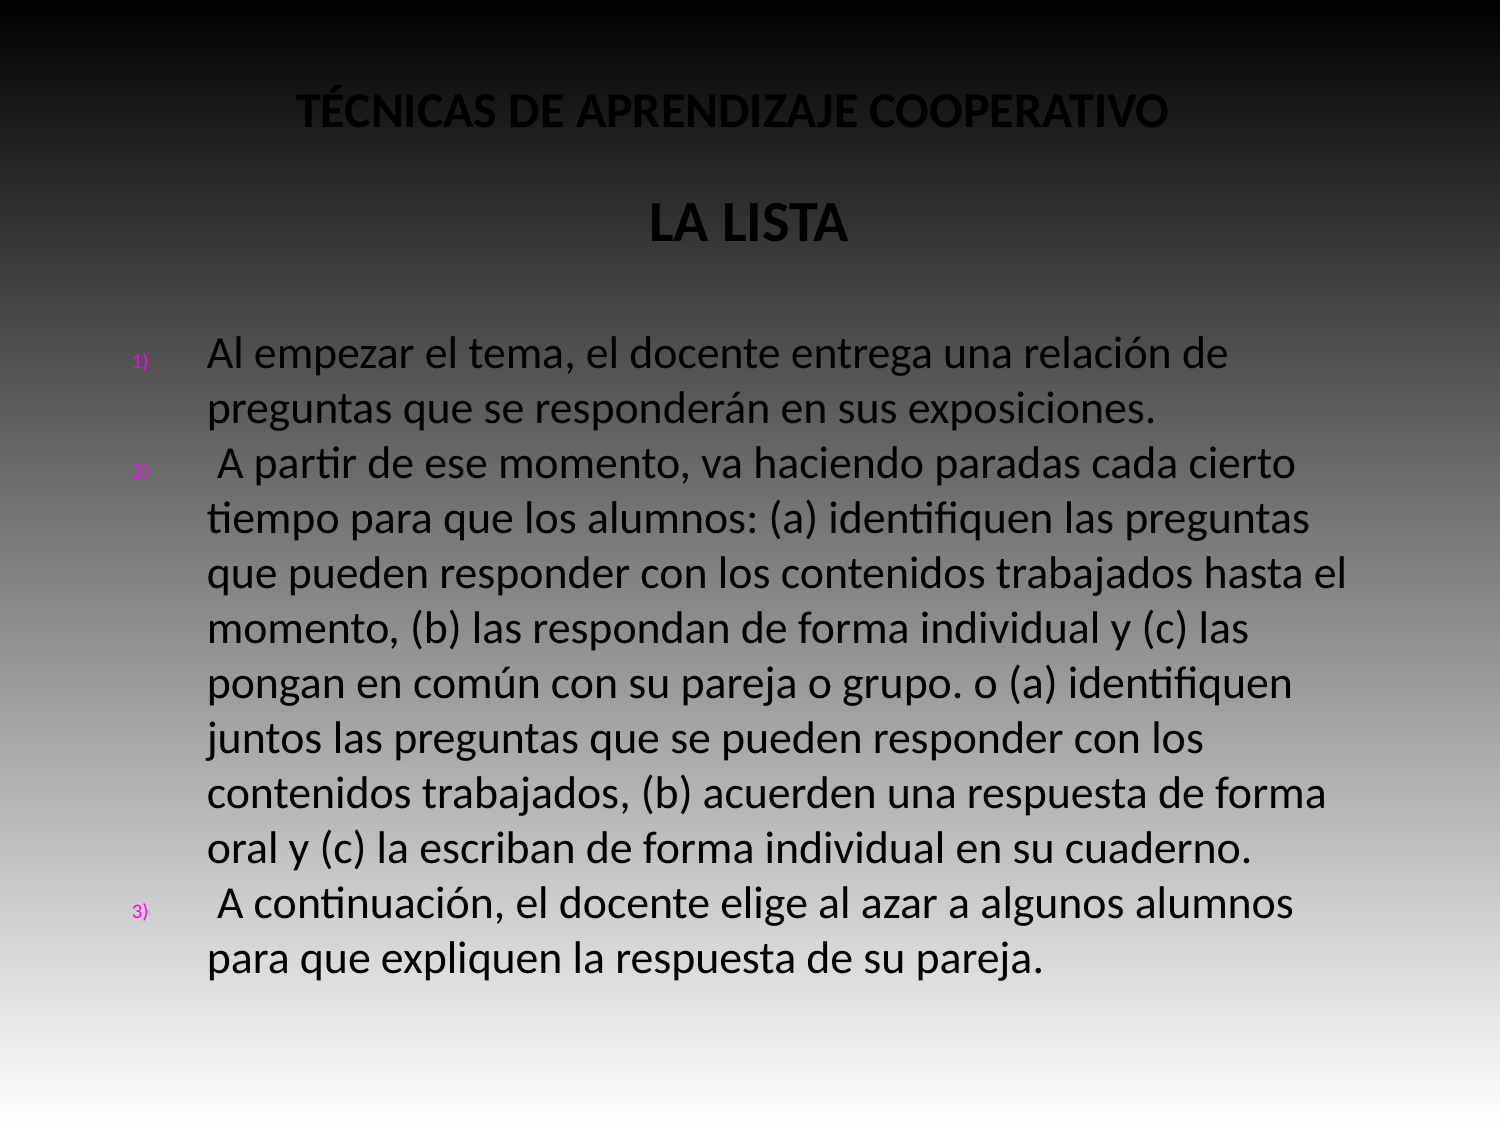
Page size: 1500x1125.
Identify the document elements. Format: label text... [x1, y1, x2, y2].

text_box TÉCNICAS DE APRENDIZAJE COOPERATIVO [281, 70, 1325, 146]
text_box LA LISTA Al empezar el tema, el docente entrega una relación de preguntas que se responderán en sus exposiciones. A partir de ese momento, va haciendo paradas cada cierto tiempo para que los alumnos: (a) identifiquen las preguntas que pueden responder con los contenidos trabajados hasta el momento, (b) las respondan de forma individual y (c) las pongan en común con su pareja o grupo. o (a) identifiquen juntos las preguntas que se pueden responder con los contenidos trabajados, (b) acuerden una respuesta de forma oral y (c) la escriban de forma individual en su cuaderno. A continuación, el docente elige al azar a algunos alumnos para que expliquen la respuesta de su pareja. [117, 175, 1395, 991]
